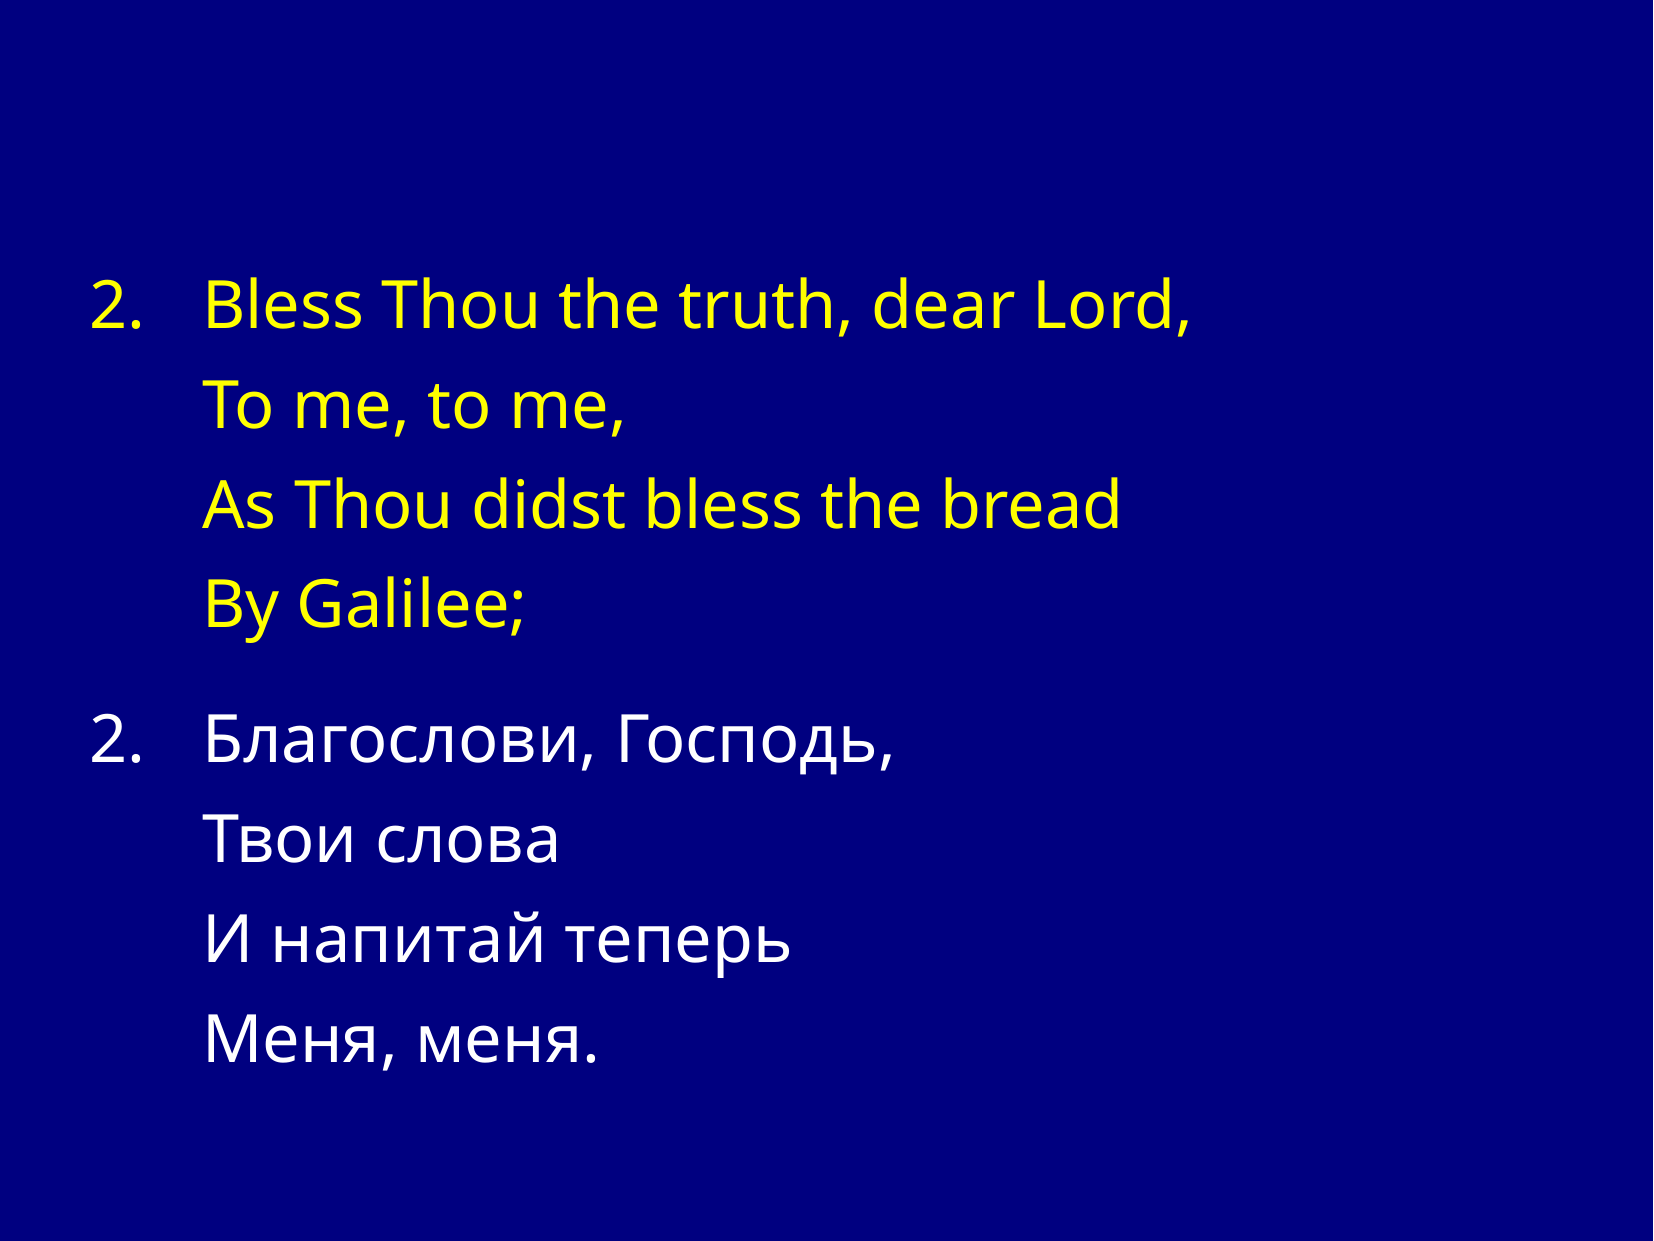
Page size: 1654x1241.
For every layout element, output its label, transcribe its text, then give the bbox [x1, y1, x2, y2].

text_box 2. Bless Thou the truth, dear Lord, To me, to me, As Thou didst bless the bread By Galilee; [75, 150, 1576, 638]
text_box 2. Благослови, Господь, Твои слова И напитай теперь Меня, меня. [75, 675, 1576, 1163]
